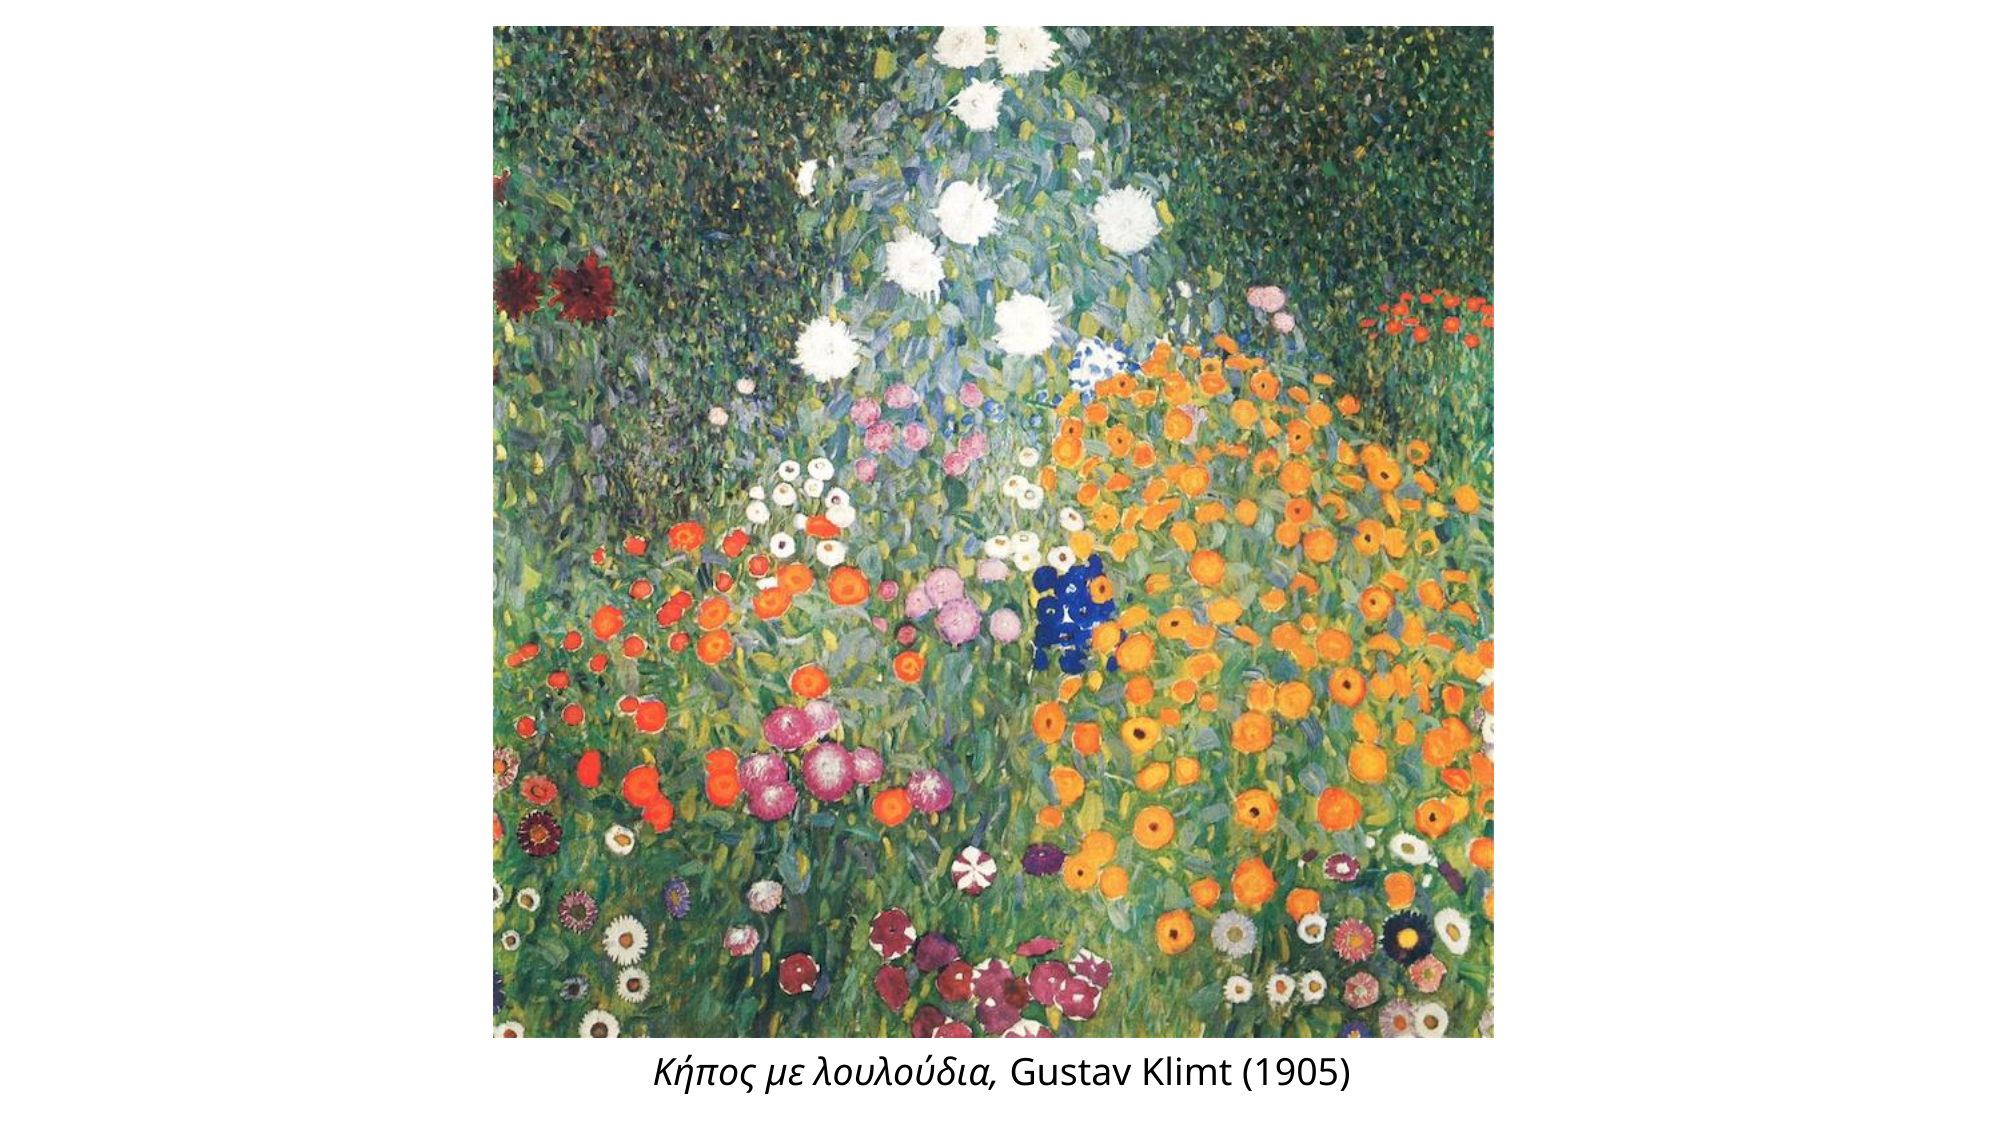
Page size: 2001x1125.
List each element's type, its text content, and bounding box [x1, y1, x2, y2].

picture [493, 26, 1494, 1038]
text_box Κήπος με λουλούδια, Gustav Klimt (1905) [638, 1037, 1366, 1101]
